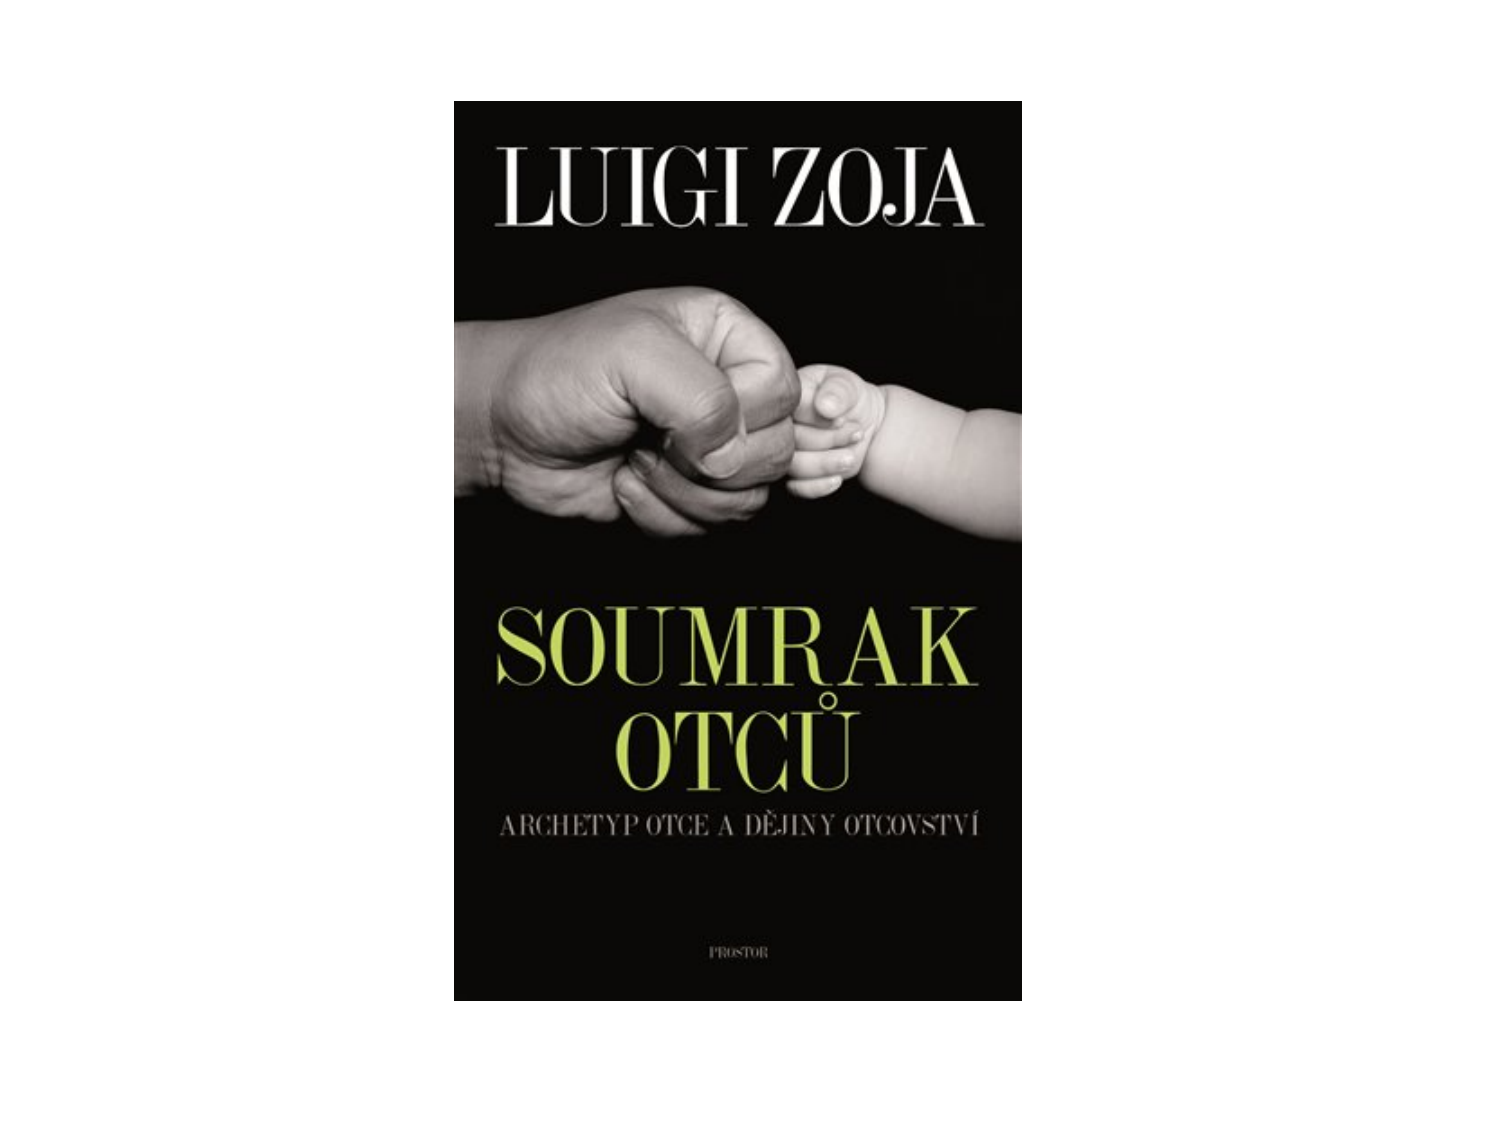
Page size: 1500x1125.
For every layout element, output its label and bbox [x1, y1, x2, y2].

picture [454, 101, 1022, 1002]
